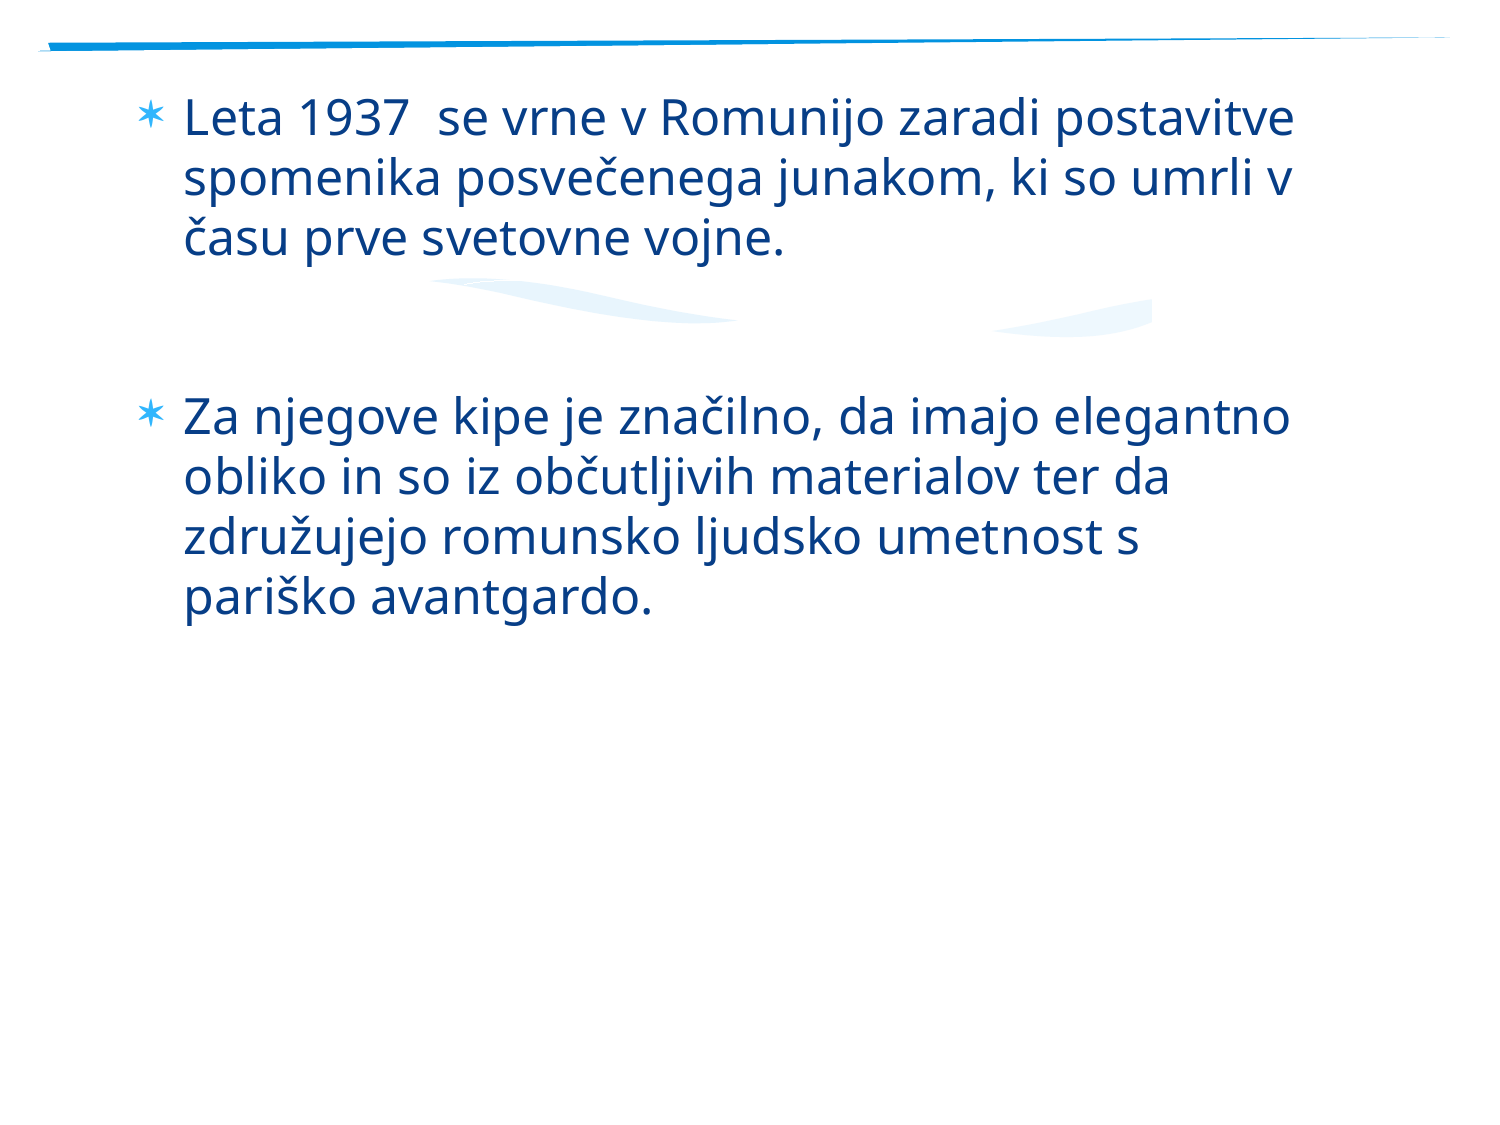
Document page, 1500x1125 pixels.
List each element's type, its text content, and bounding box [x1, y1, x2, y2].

list Leta 1937 se vrne v Romunijo zaradi postavitve spomenika posvečenega junakom, ki so umrli v času prve svetovne vojne. Za njegove kipe je značilno, da imajo elegantno obliko in so iz občutljivih materialov ter da združujejo romunsko ljudsko umetnost s pariško avantgardo. [123, 78, 1340, 645]
